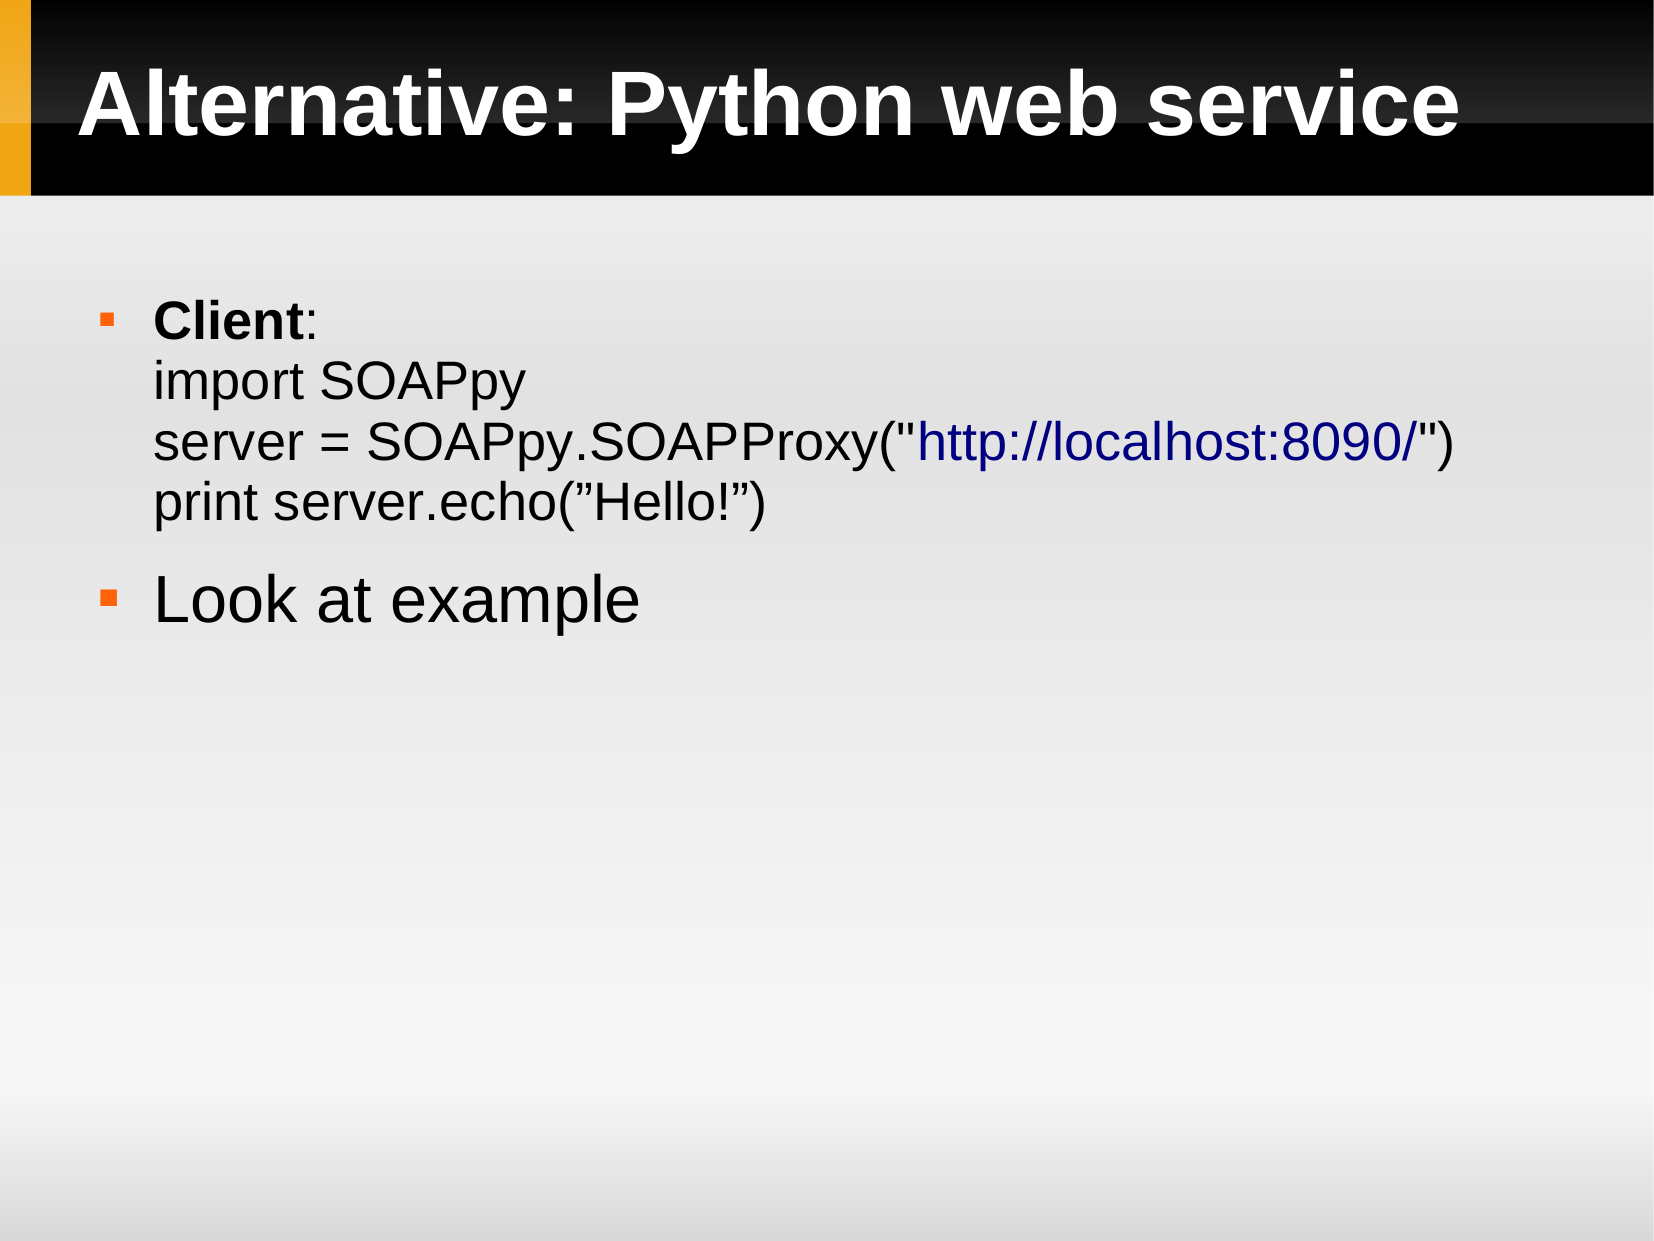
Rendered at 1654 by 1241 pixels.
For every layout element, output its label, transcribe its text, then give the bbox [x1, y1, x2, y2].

list Client: import SOAPpy server = SOAPpy.SOAPProxy("http://localhost:8090/") print server.echo(”Hello!”) Look at example [82, 290, 1571, 1094]
title Alternative: Python web service [76, 7, 1565, 200]
picture [0, 0, 1654, 1241]
